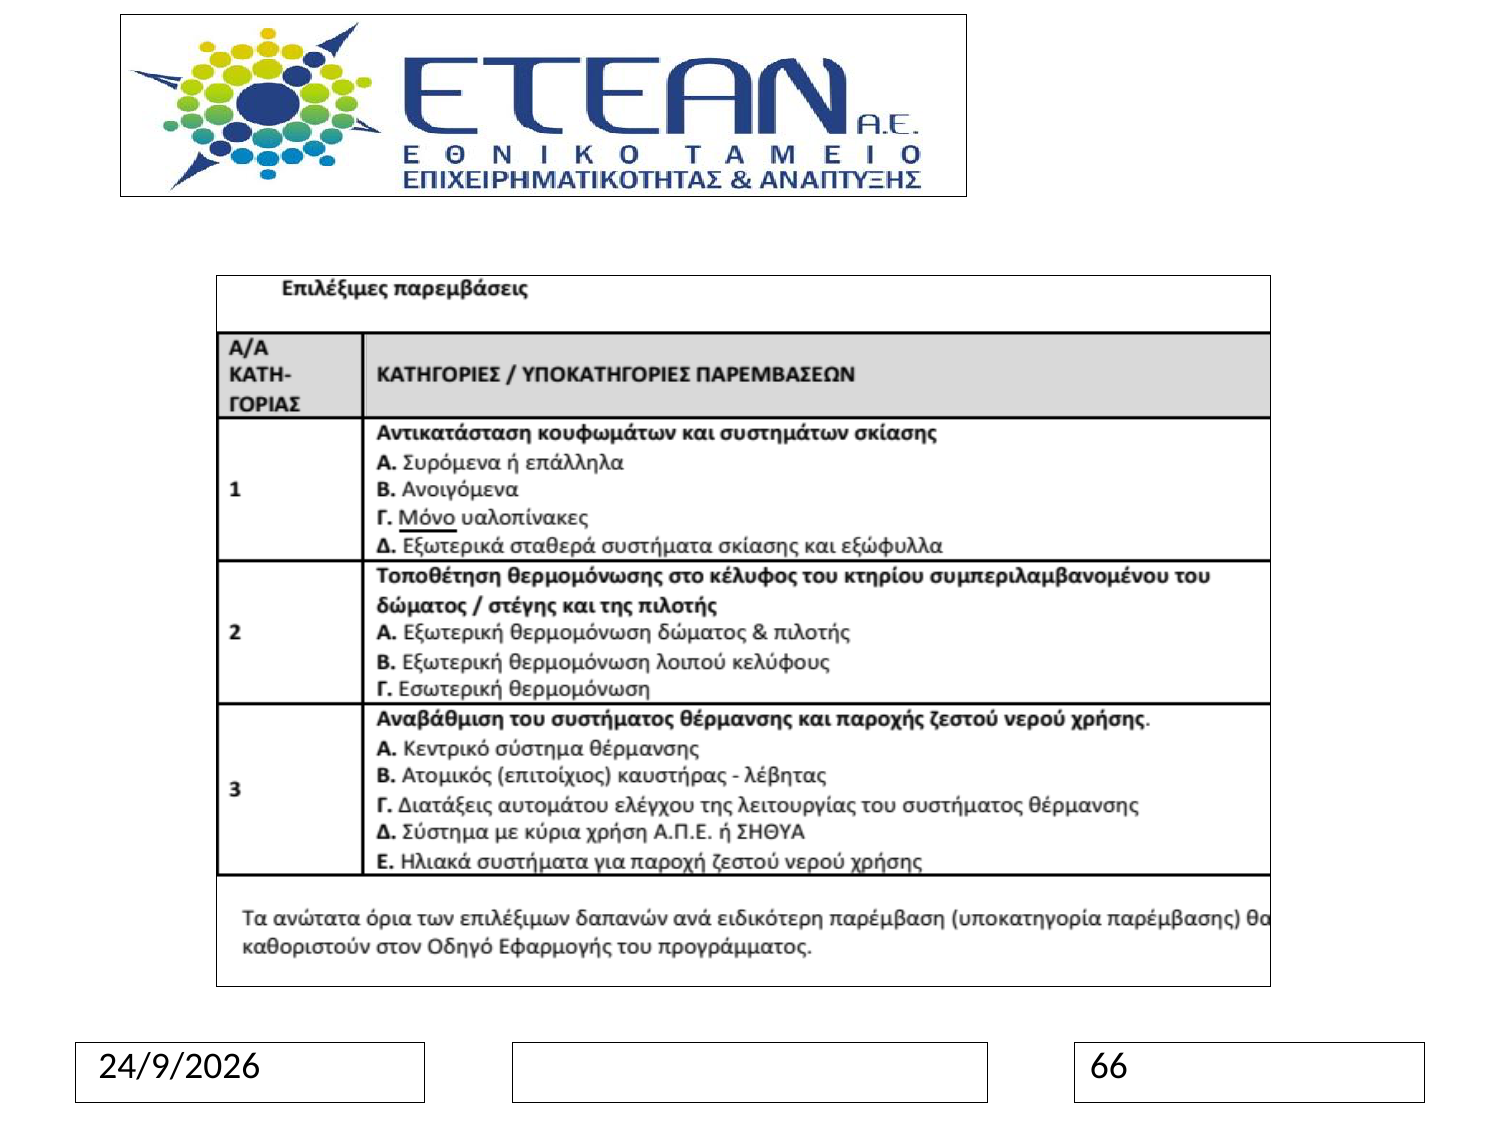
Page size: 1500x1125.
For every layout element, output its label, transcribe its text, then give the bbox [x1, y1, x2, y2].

picture [121, 15, 966, 196]
slide_number 11 [1074, 1042, 1425, 1103]
picture [216, 275, 1271, 987]
